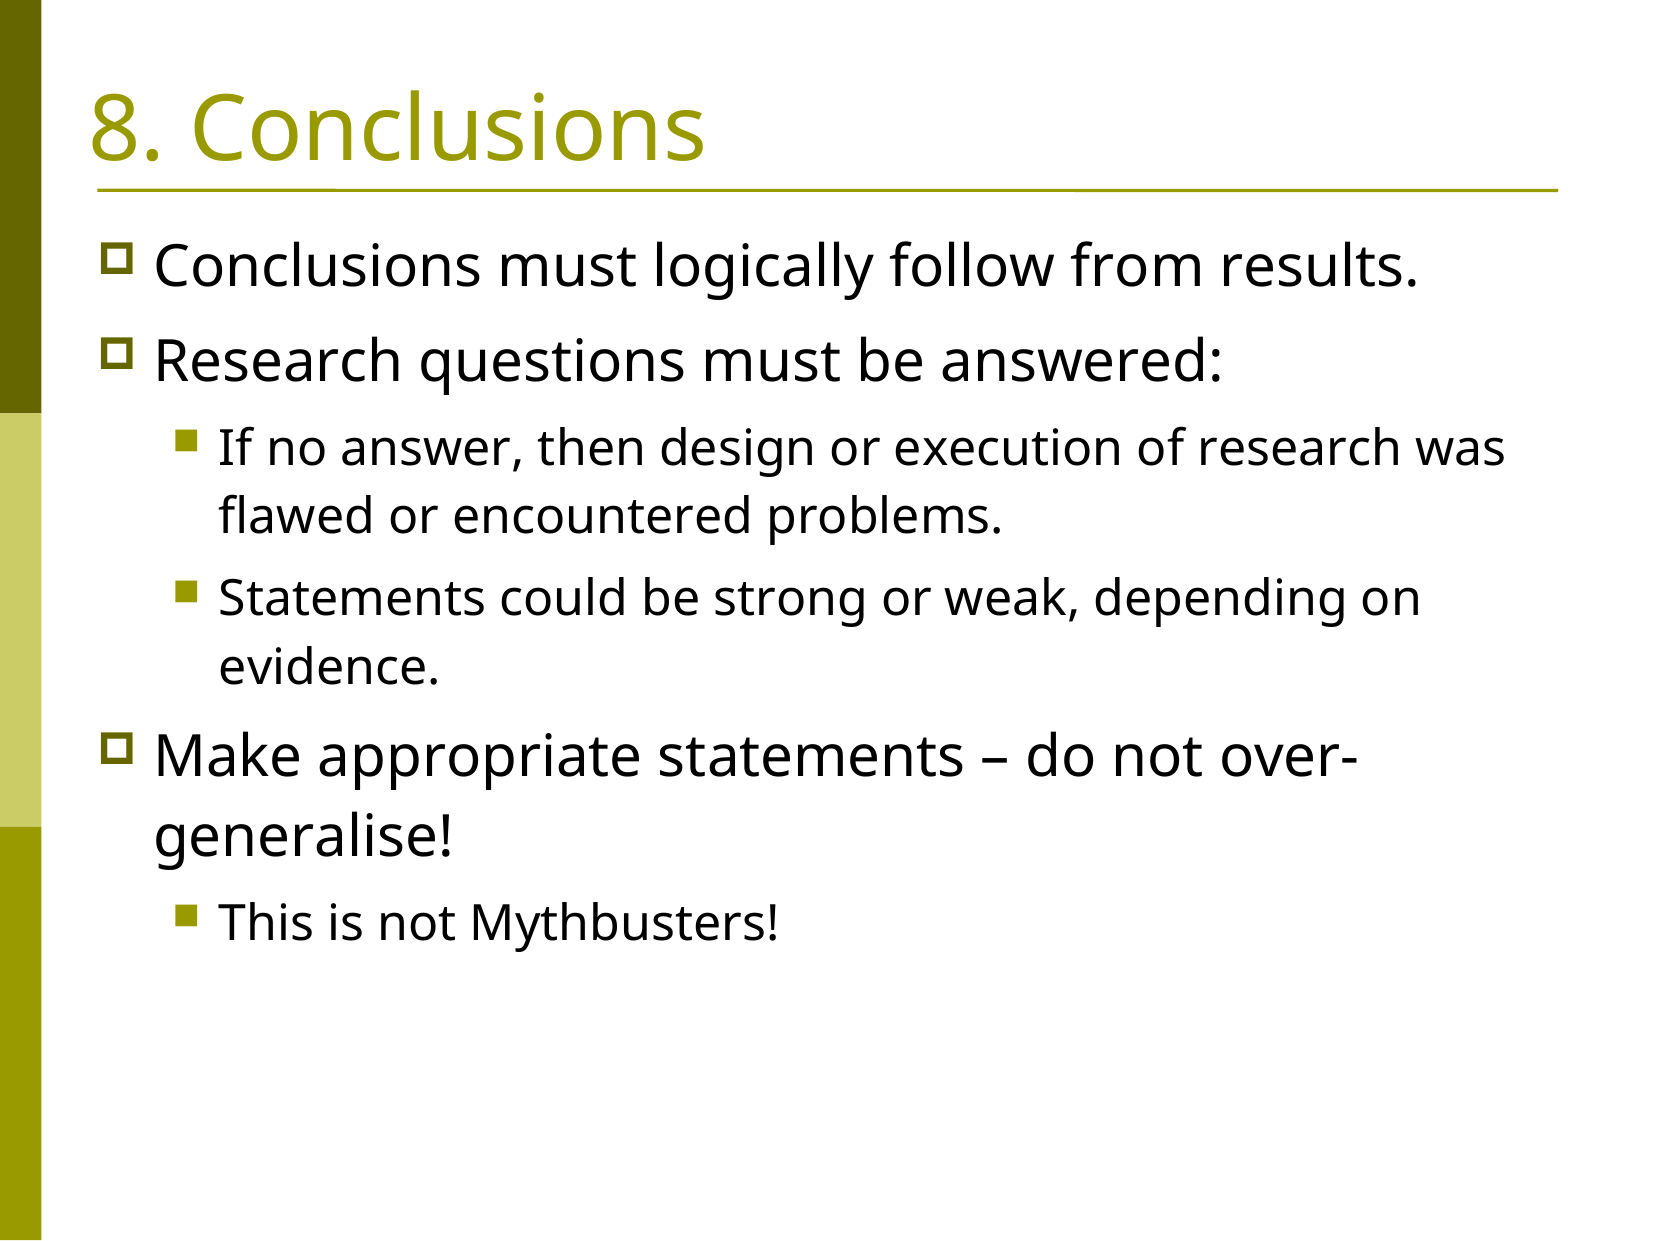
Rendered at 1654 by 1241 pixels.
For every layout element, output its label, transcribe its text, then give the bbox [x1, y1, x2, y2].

title 8. Conclusions [88, 43, 1577, 207]
list Conclusions must logically follow from results. Research questions must be answered: If no answer, then design or execution of research was flawed or encountered problems. Statements could be strong or weak, depending on evidence. Make appropriate statements – do not over-generalise! This is not Mythbusters! [82, 216, 1571, 951]
